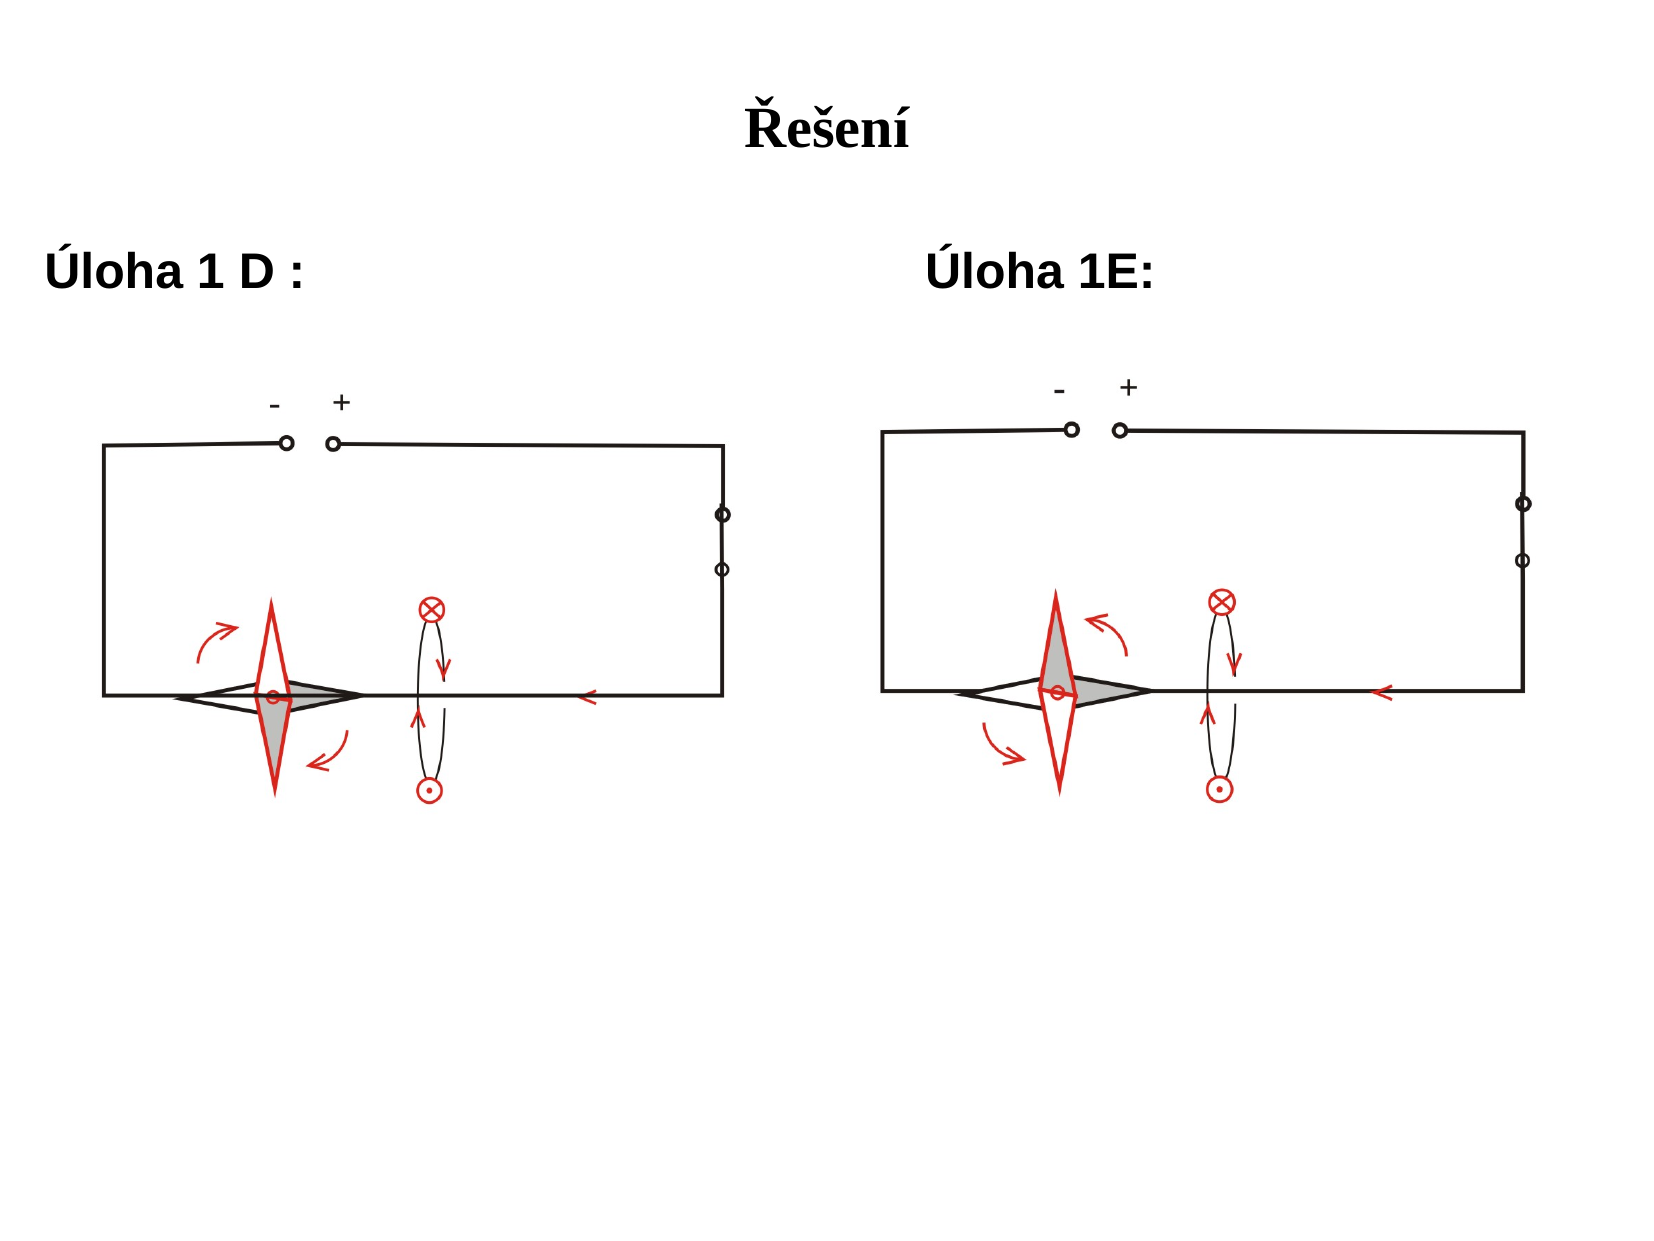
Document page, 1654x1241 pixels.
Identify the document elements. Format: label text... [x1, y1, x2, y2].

picture [836, 354, 1595, 827]
text_box Úloha 1 D : Úloha 1E: [29, 236, 1565, 365]
picture [59, 370, 792, 827]
text_box Řešení [118, 88, 1536, 170]
